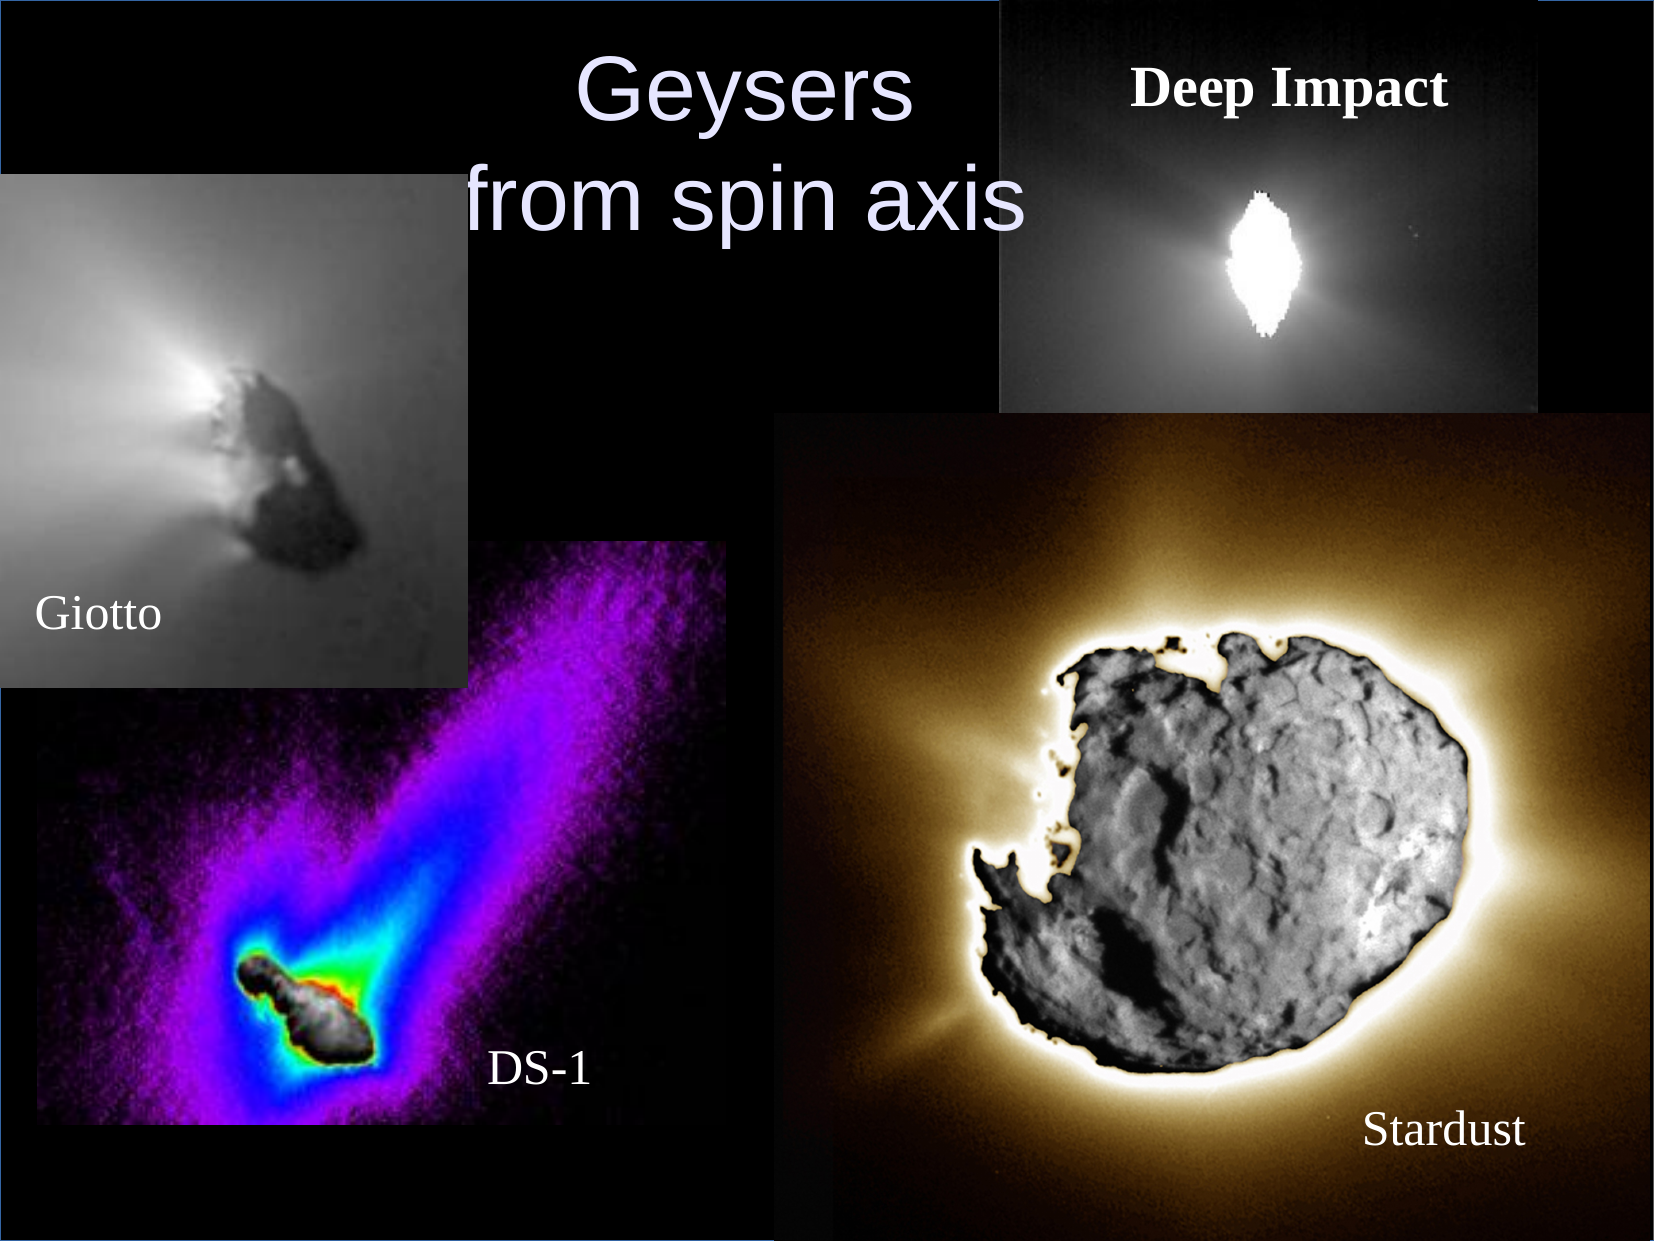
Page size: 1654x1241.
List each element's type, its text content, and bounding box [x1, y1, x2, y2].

text_box Giotto [19, 571, 178, 648]
text_box Deep Impact [1115, 40, 1465, 127]
title Geysers from spin axis [90, 45, 1366, 233]
picture [774, 0, 1650, 1241]
picture [0, 174, 726, 1126]
text_box Stardust [1347, 1087, 1541, 1163]
text_box DS-1 [472, 1026, 608, 1103]
